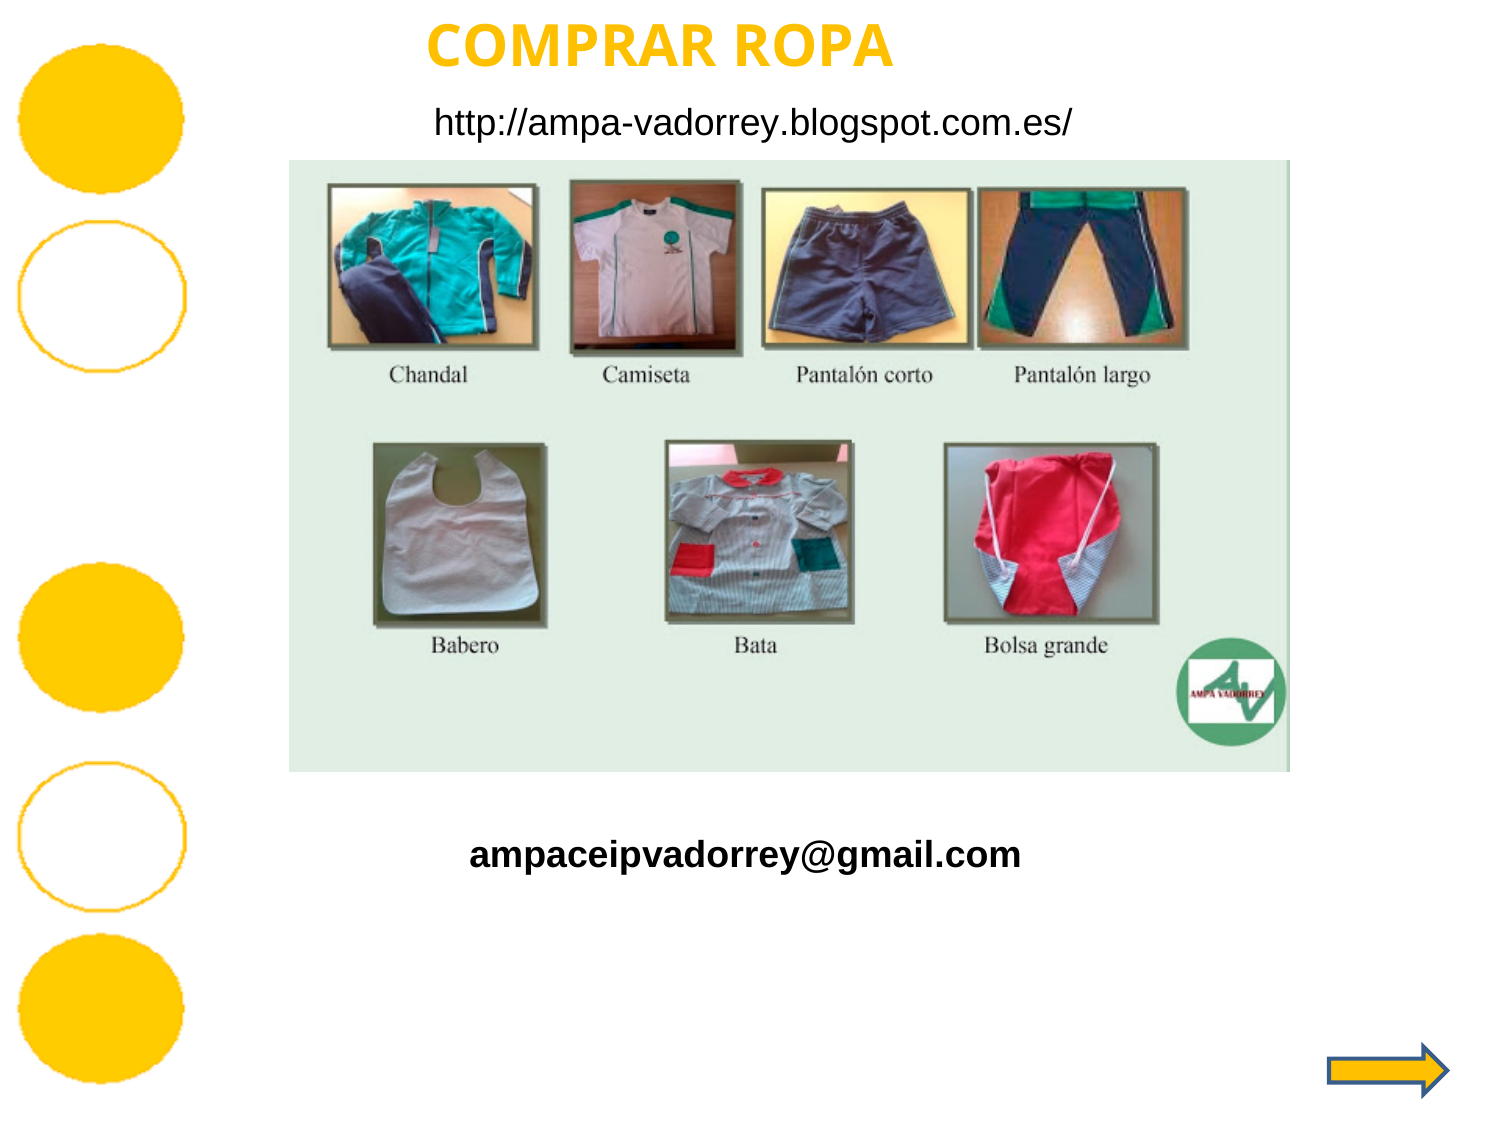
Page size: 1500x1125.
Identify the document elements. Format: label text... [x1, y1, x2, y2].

text_box ampaceipvadorrey@gmail.com [454, 822, 1038, 883]
text_box COMPRAR ROPA [166, 0, 1500, 86]
chart [0, 19, 216, 1094]
text_box [1328, 1046, 1448, 1095]
text_box http://ampa-vadorrey.blogspot.com.es/ [419, 90, 1088, 151]
picture [289, 160, 1290, 772]
